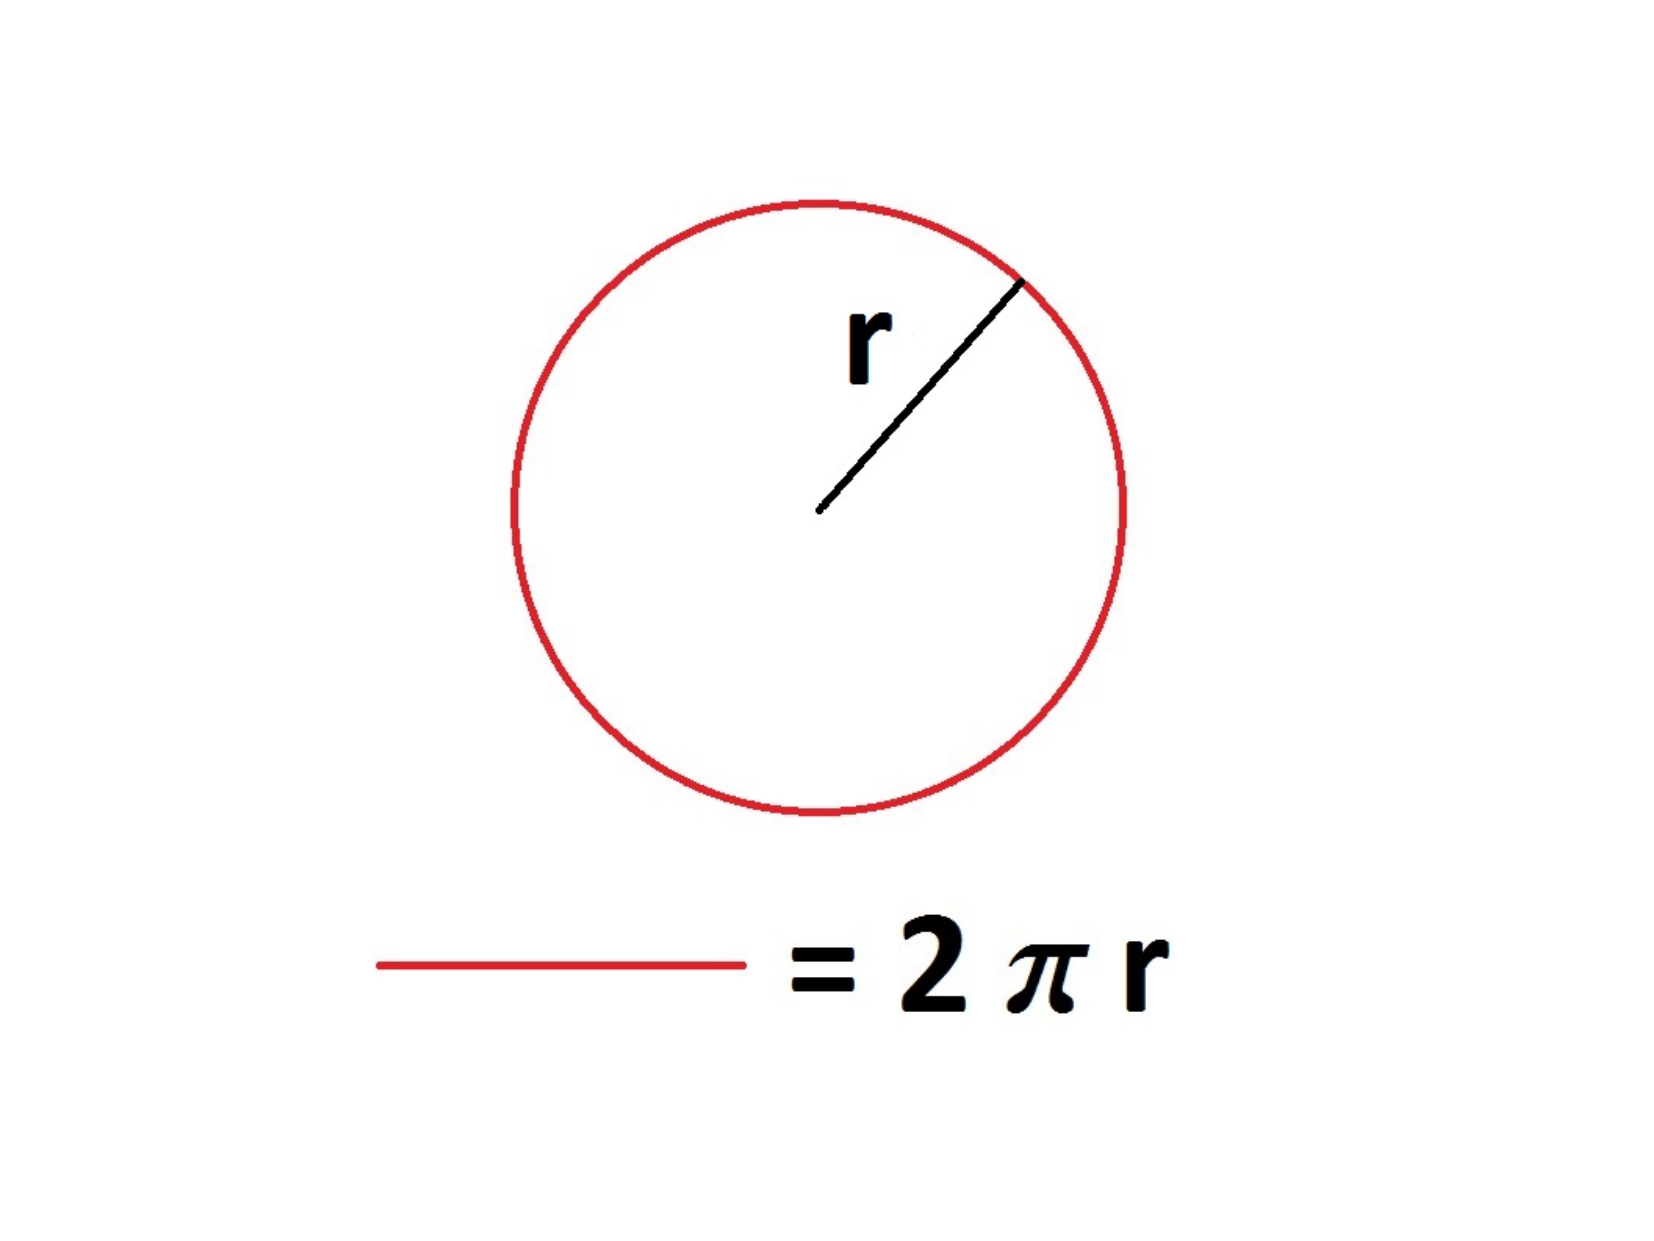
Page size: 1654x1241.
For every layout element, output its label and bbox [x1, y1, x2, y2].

picture [298, 101, 1354, 1134]
